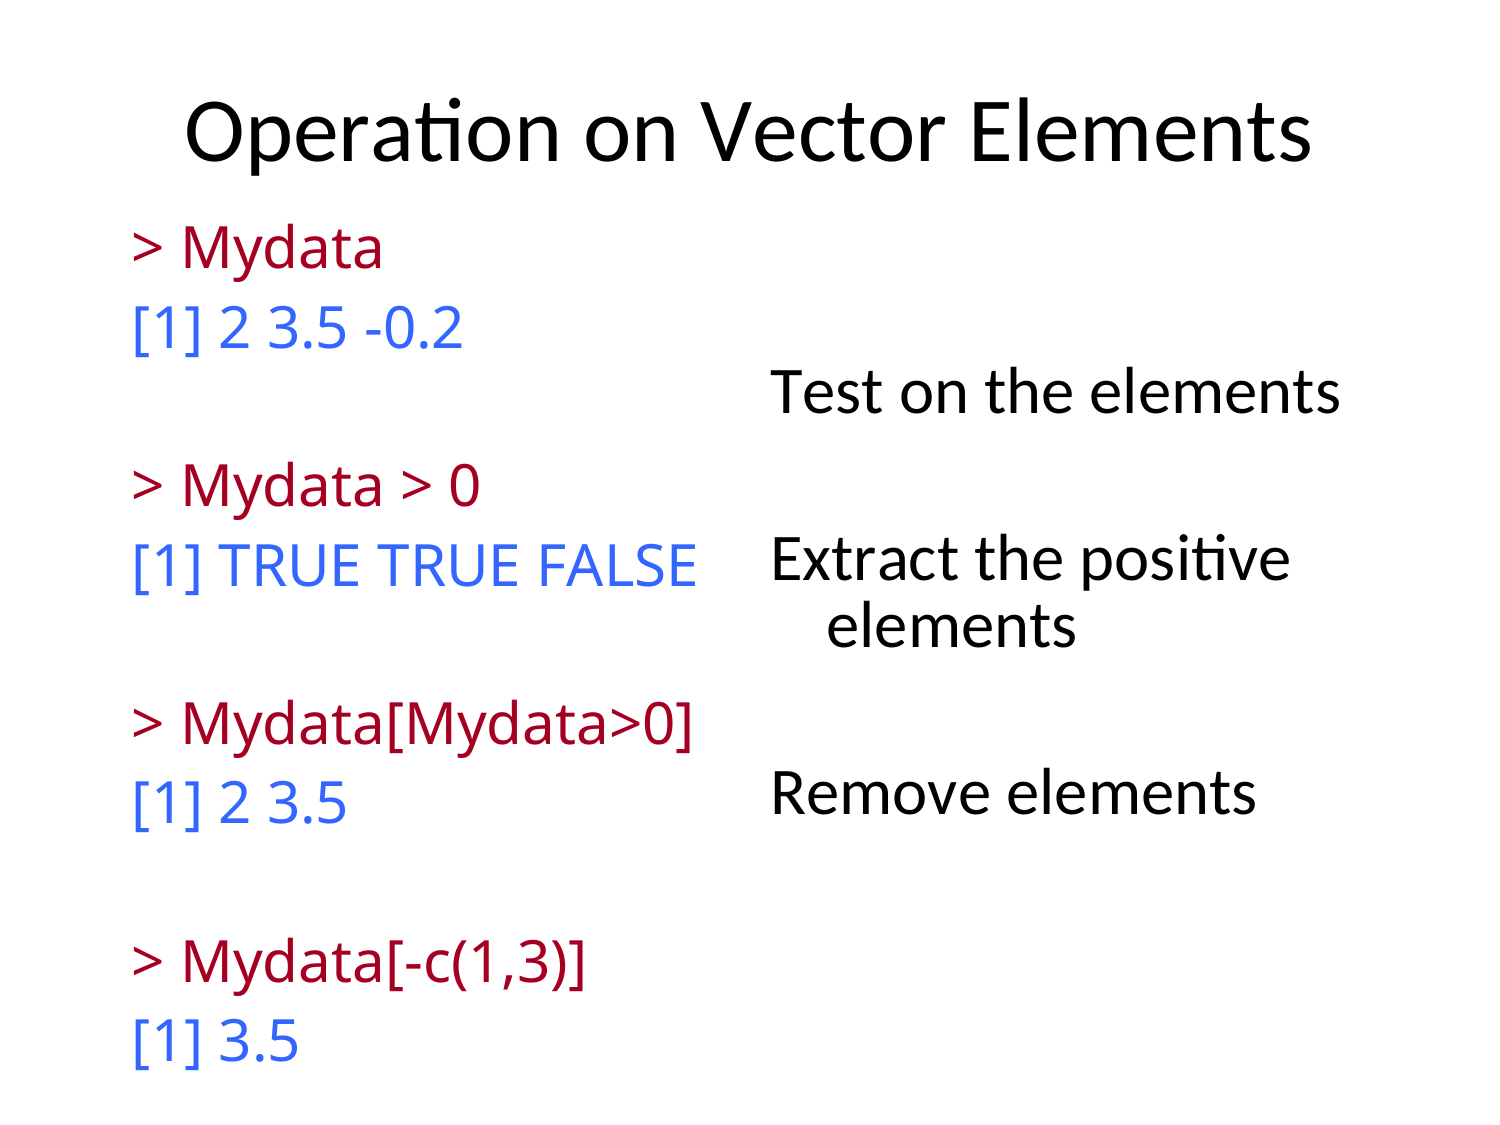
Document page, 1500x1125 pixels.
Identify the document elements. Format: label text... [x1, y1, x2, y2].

text_box > Mydata [1] 2 3.5 -0.2 > Mydata > 0 [1] TRUE TRUE FALSE > Mydata[Mydata>0] [1] 2 3.5 > Mydata[-c(1,3)] [1] 3.5 [117, 199, 780, 1125]
text_box Test on the elements Extract the positive elements Remove elements [755, 105, 1419, 725]
title Operation on Vector Elements [75, 45, 1426, 233]
